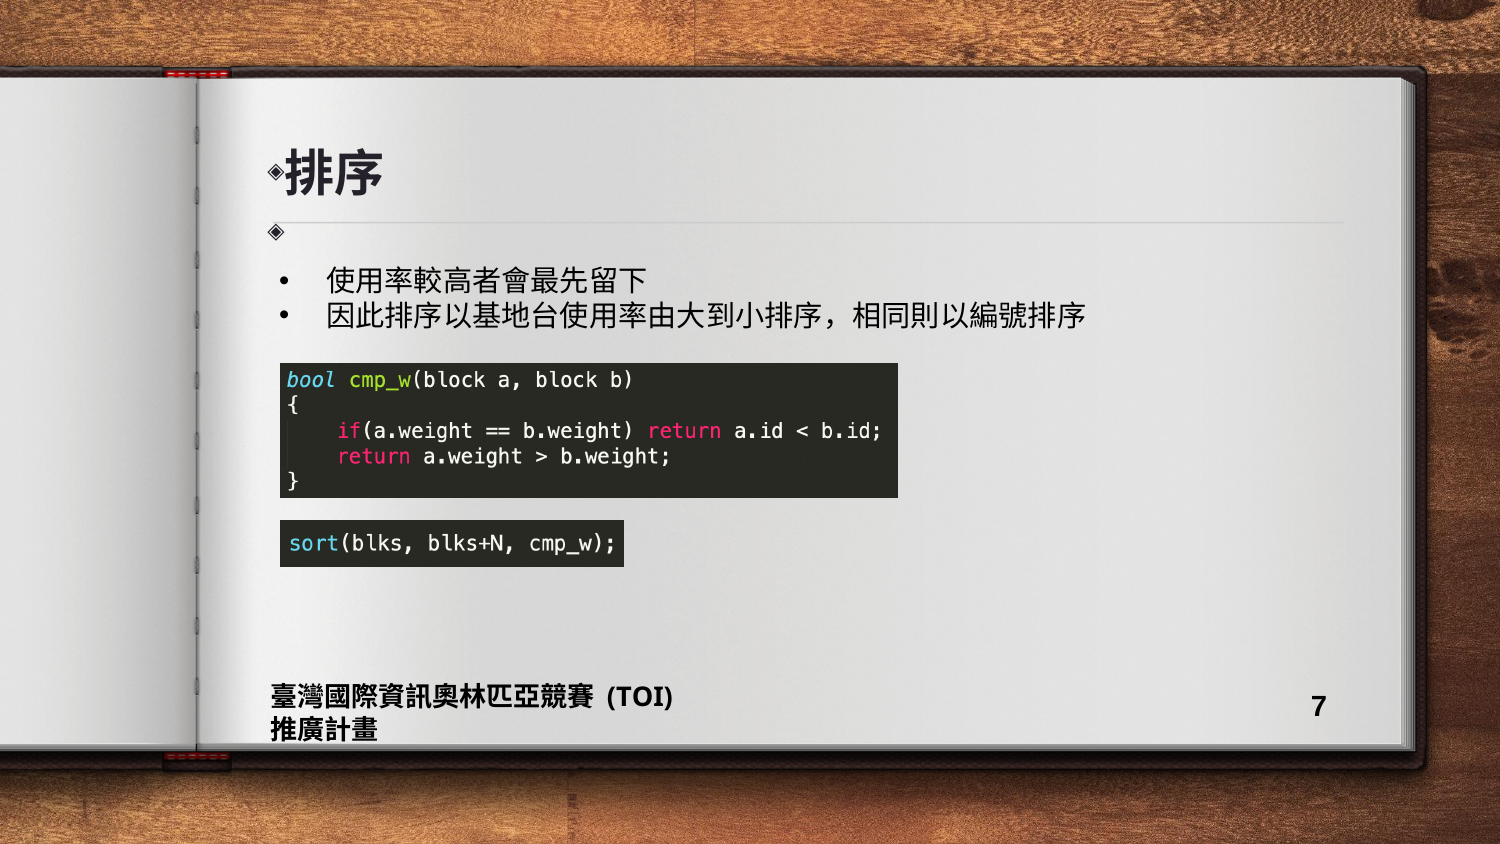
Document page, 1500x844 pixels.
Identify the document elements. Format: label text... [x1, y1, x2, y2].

text_box 使用率較高者會最先留下 因此排序以基地台使用率由大到小排序，相同則以編號排序 [264, 255, 1399, 628]
picture [280, 363, 898, 498]
text_box [1295, 672, 1386, 737]
picture [280, 520, 624, 567]
text_box 排序 [252, 126, 746, 216]
